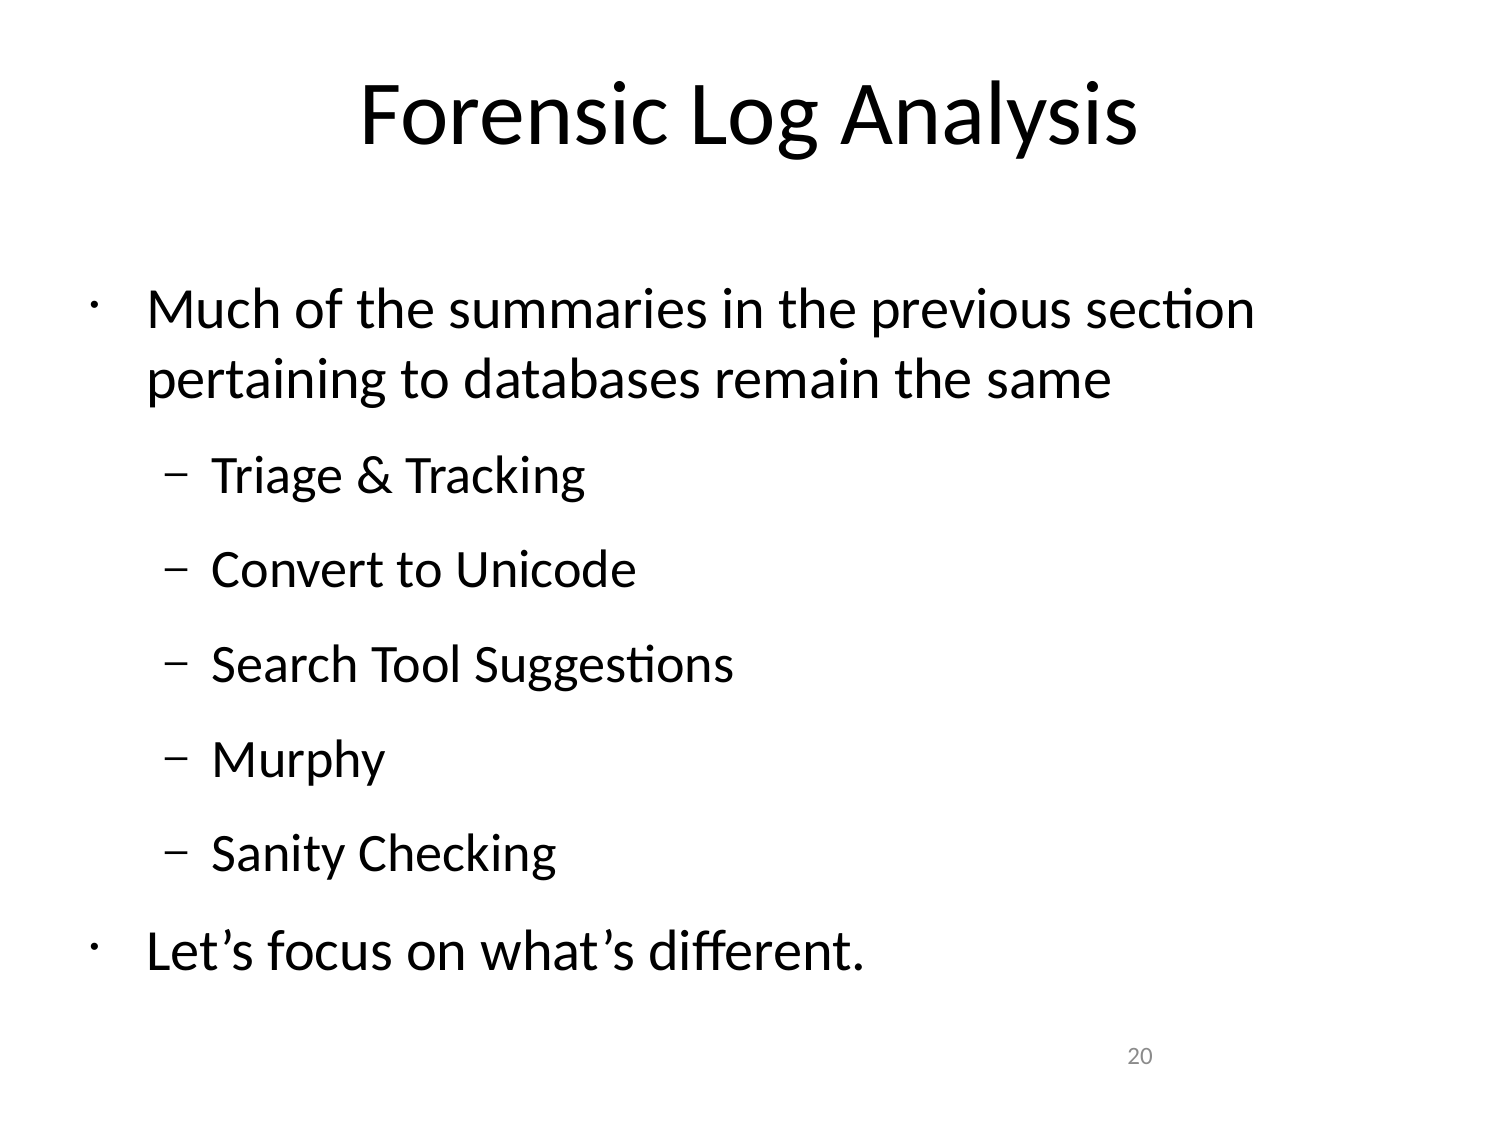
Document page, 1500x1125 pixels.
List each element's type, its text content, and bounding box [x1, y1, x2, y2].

text_box <number> [1112, 1024, 1463, 1085]
title Forensic Log Analysis [75, 45, 1425, 233]
list Much of the summaries in the previous section pertaining to databases remain the same Triage & Tracking Convert to Unicode Search Tool Suggestions Murphy Sanity Checking Let’s focus on what’s different. [75, 262, 1425, 1005]
